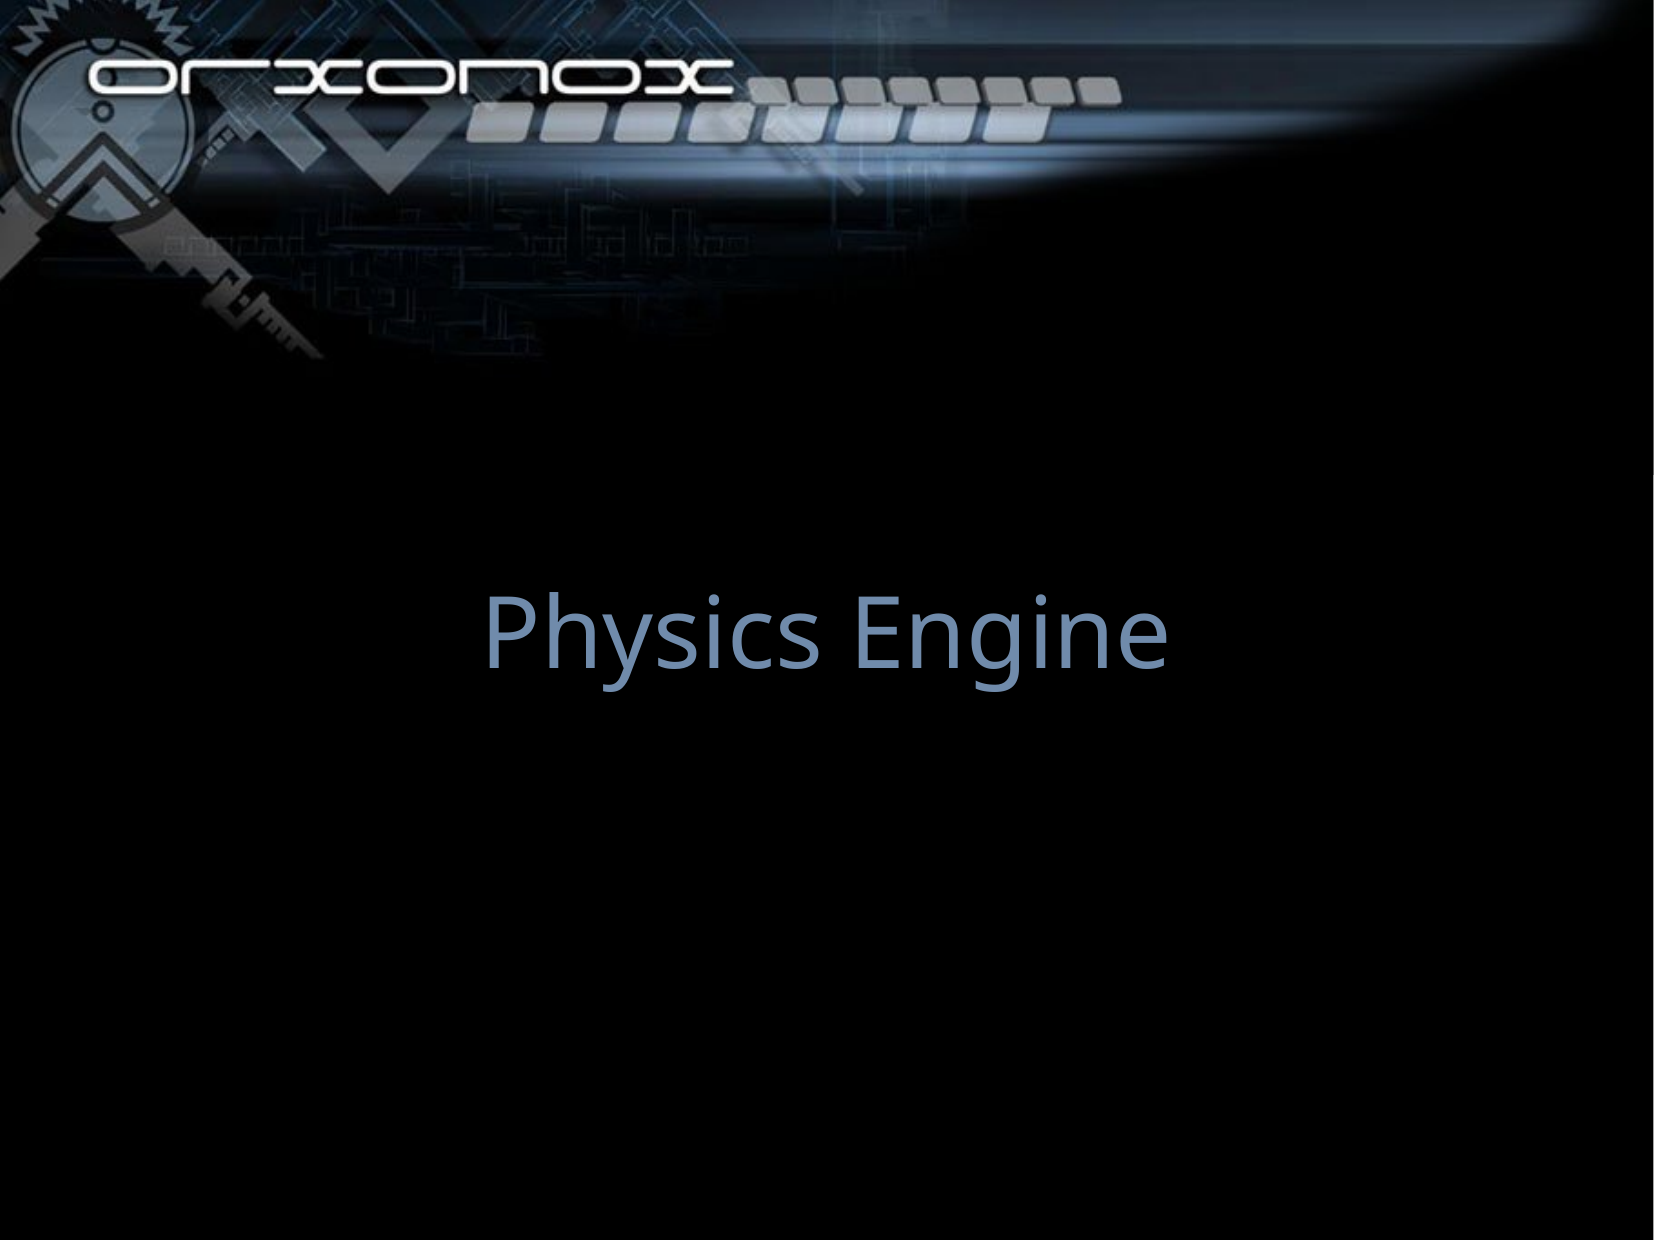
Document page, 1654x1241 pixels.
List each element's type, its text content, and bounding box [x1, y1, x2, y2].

text_box Physics Engine [339, 554, 1314, 686]
picture [0, 0, 1654, 475]
